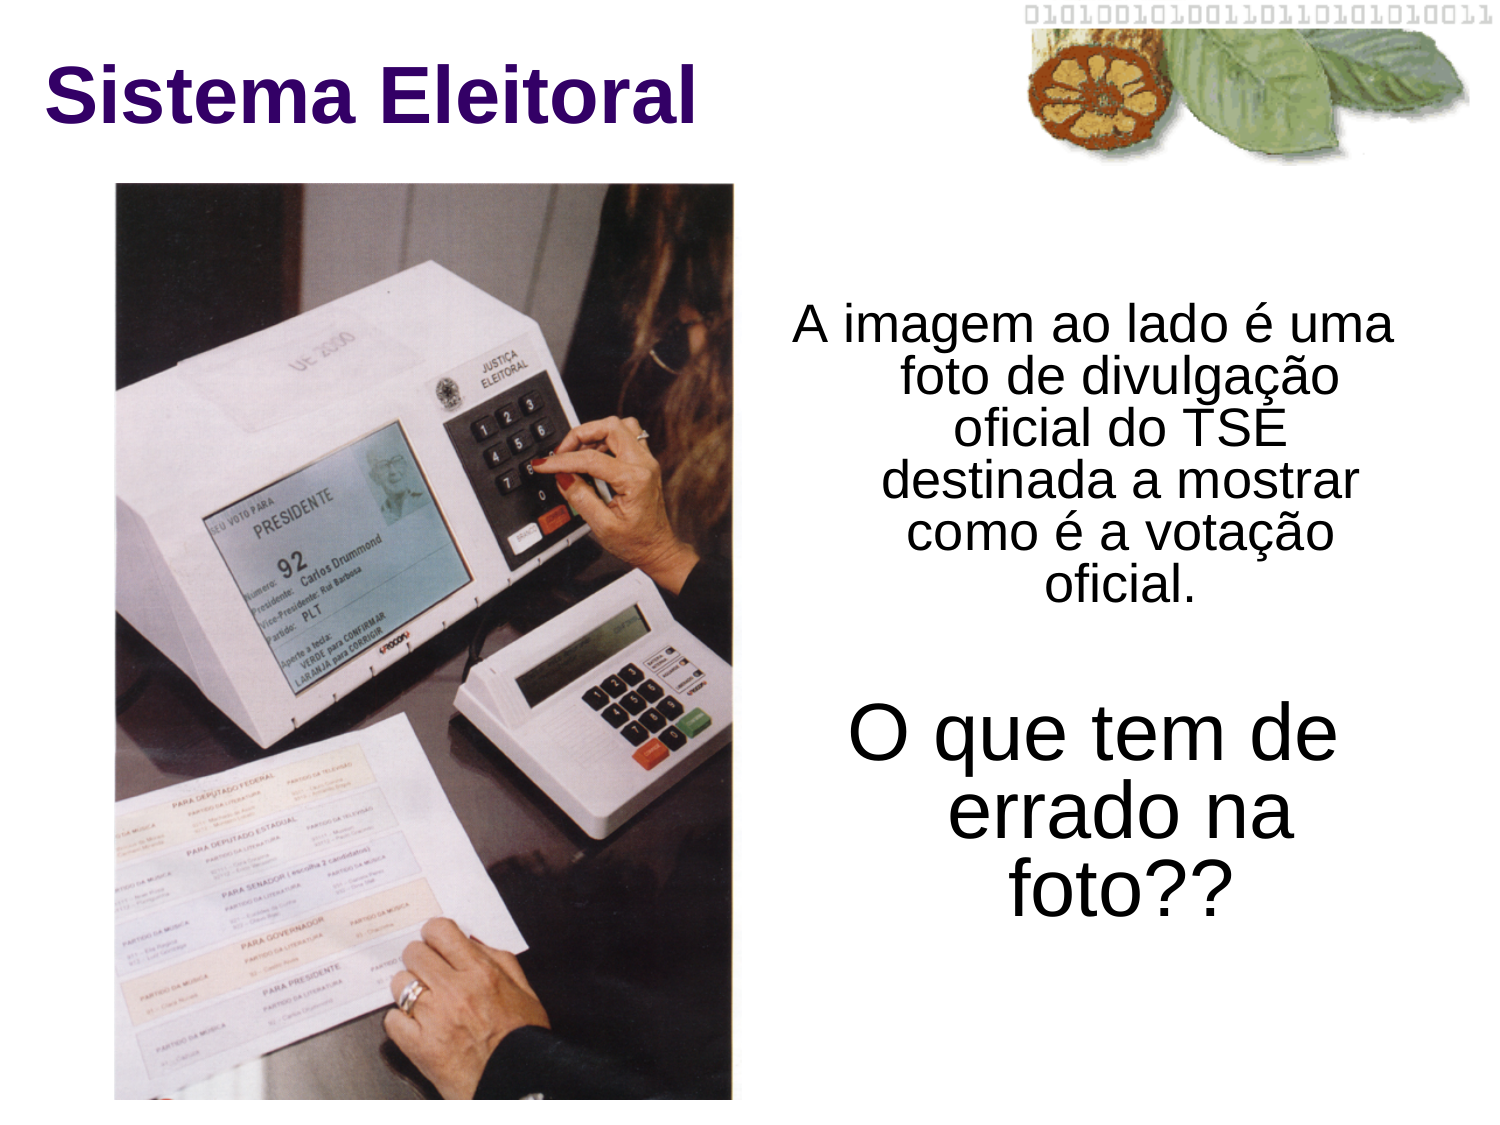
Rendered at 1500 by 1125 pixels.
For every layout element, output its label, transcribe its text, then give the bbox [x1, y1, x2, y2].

title Sistema Eleitoral [29, 29, 751, 149]
list A imagem ao lado é uma foto de divulgação oficial do TSE destinada a mostrar como é a votação oficial. O que tem de errado na foto?? [762, 282, 1426, 1017]
picture [1021, 0, 1494, 166]
picture [114, 183, 742, 1101]
